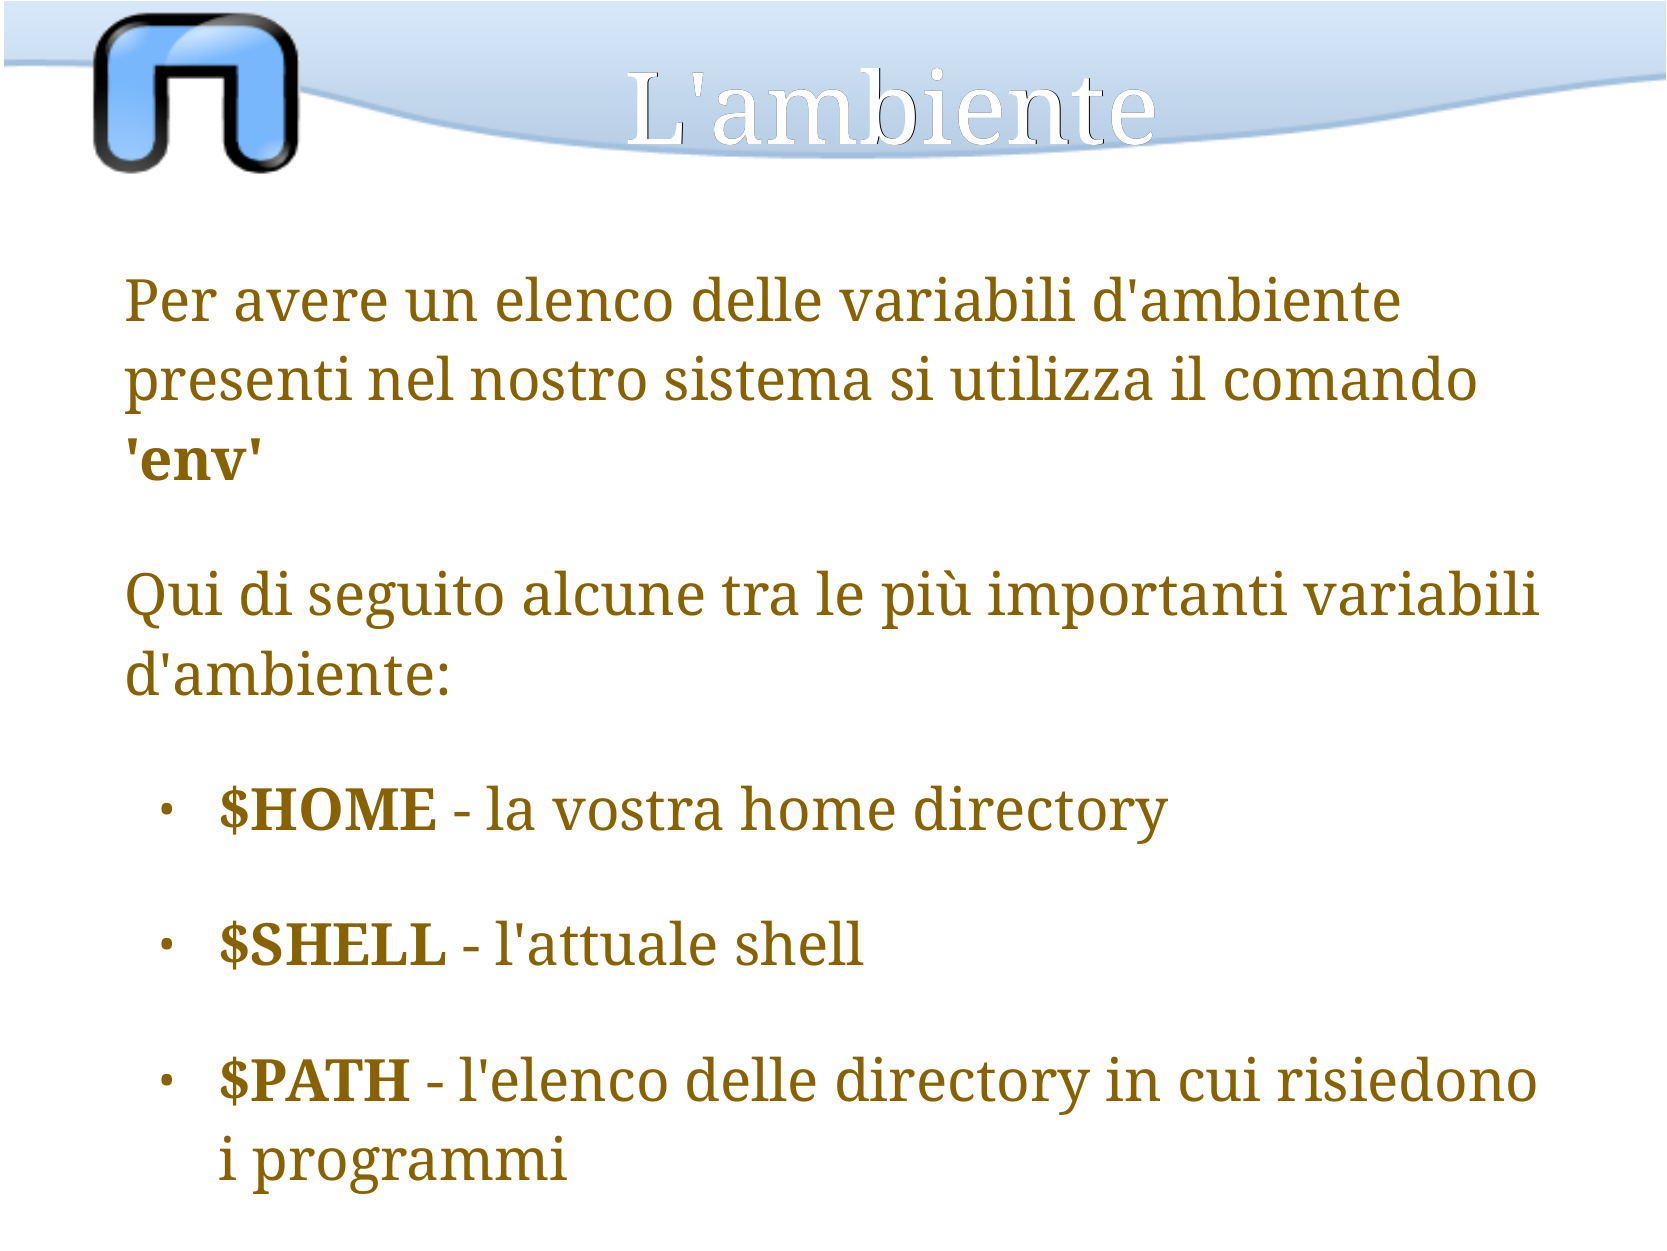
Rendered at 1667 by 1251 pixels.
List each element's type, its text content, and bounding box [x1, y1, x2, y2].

picture [0, 0, 1667, 1251]
list Per avere un elenco delle variabili d'ambiente presenti nel nostro sistema si utilizza il comando 'env' Qui di seguito alcune tra le più importanti variabili d'ambiente: $HOME - la vostra home directory $SHELL - l'attuale shell $PATH - l'elenco delle directory in cui risiedono i programmi $RANDOM – contiene un numero casuale [124, 259, 1548, 1218]
text_box L'ambiente [535, 29, 1250, 268]
